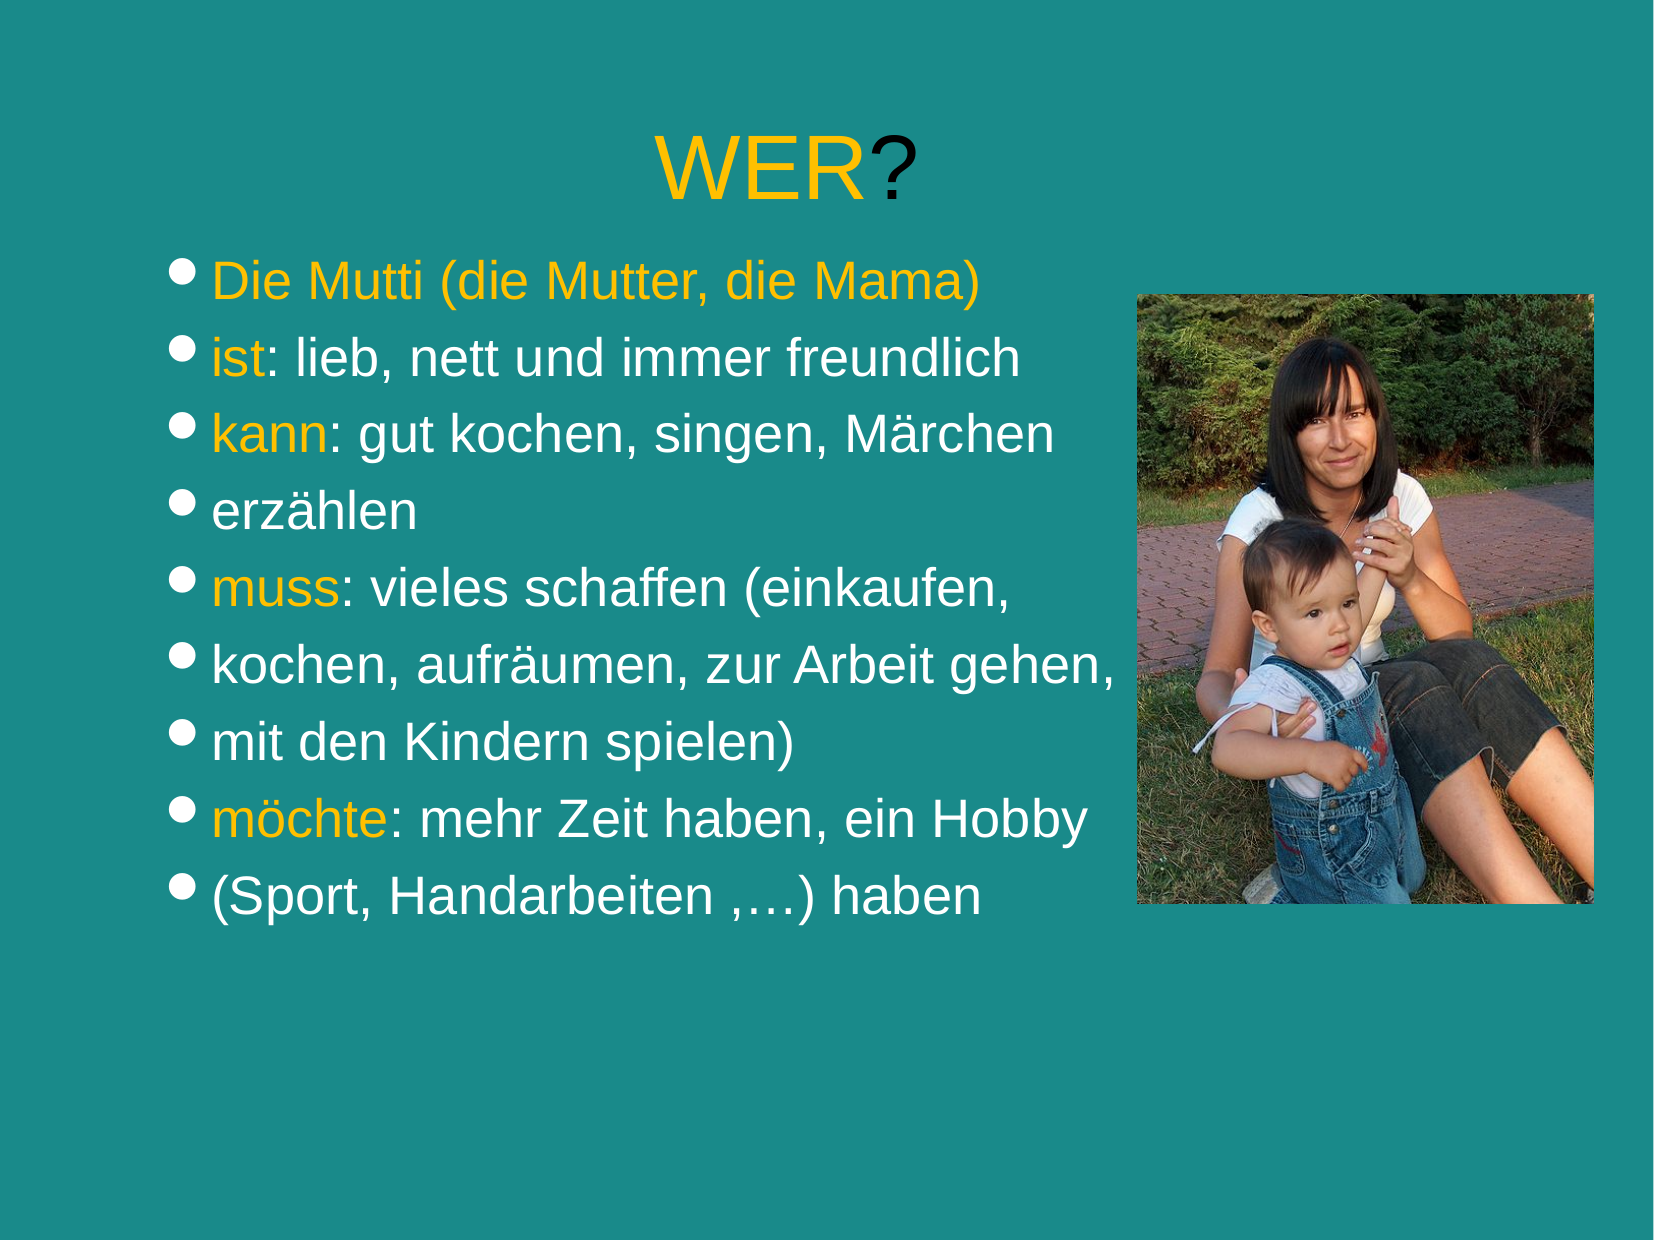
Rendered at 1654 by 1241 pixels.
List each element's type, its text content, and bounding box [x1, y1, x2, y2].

picture [1137, 294, 1594, 904]
title WER? [150, 44, 1426, 233]
list Die Mutti (die Mutter, die Mama) ist: lieb, nett und immer freundlich kann: gut kochen, singen, Märchen erzählen muss: vieles schaffen (einkaufen, kochen, aufräumen, zur Arbeit gehen, mit den Kindern spielen) möchte: mehr Zeit haben, ein Hobby (Sport, Handarbeiten ,…) haben [150, 237, 1426, 988]
